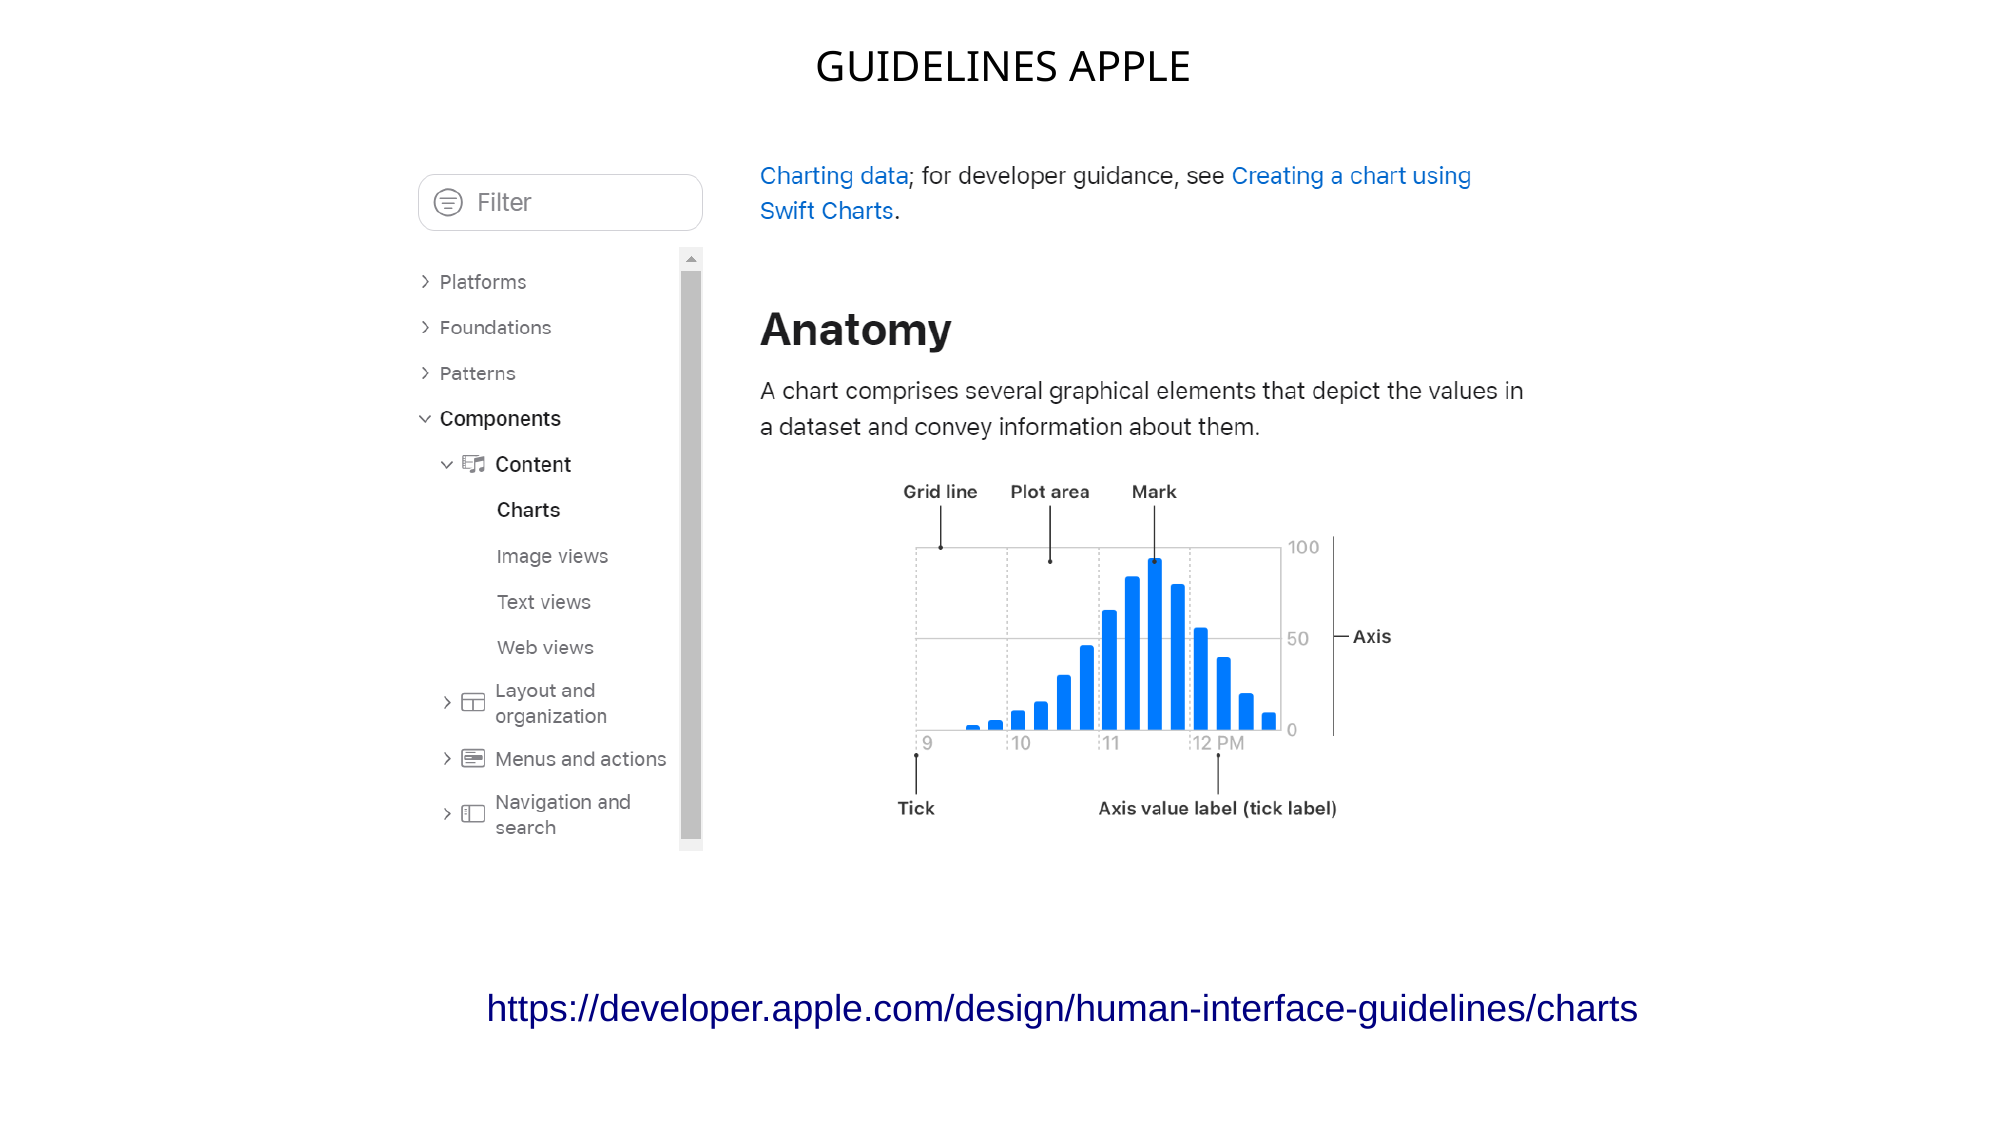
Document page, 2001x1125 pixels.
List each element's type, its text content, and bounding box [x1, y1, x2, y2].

text_box Guidelines apple [0, 0, 2000, 130]
text_box https://developer.apple.com/design/human-interface-guidelines/charts [471, 980, 1654, 1038]
picture [388, 153, 1565, 851]
